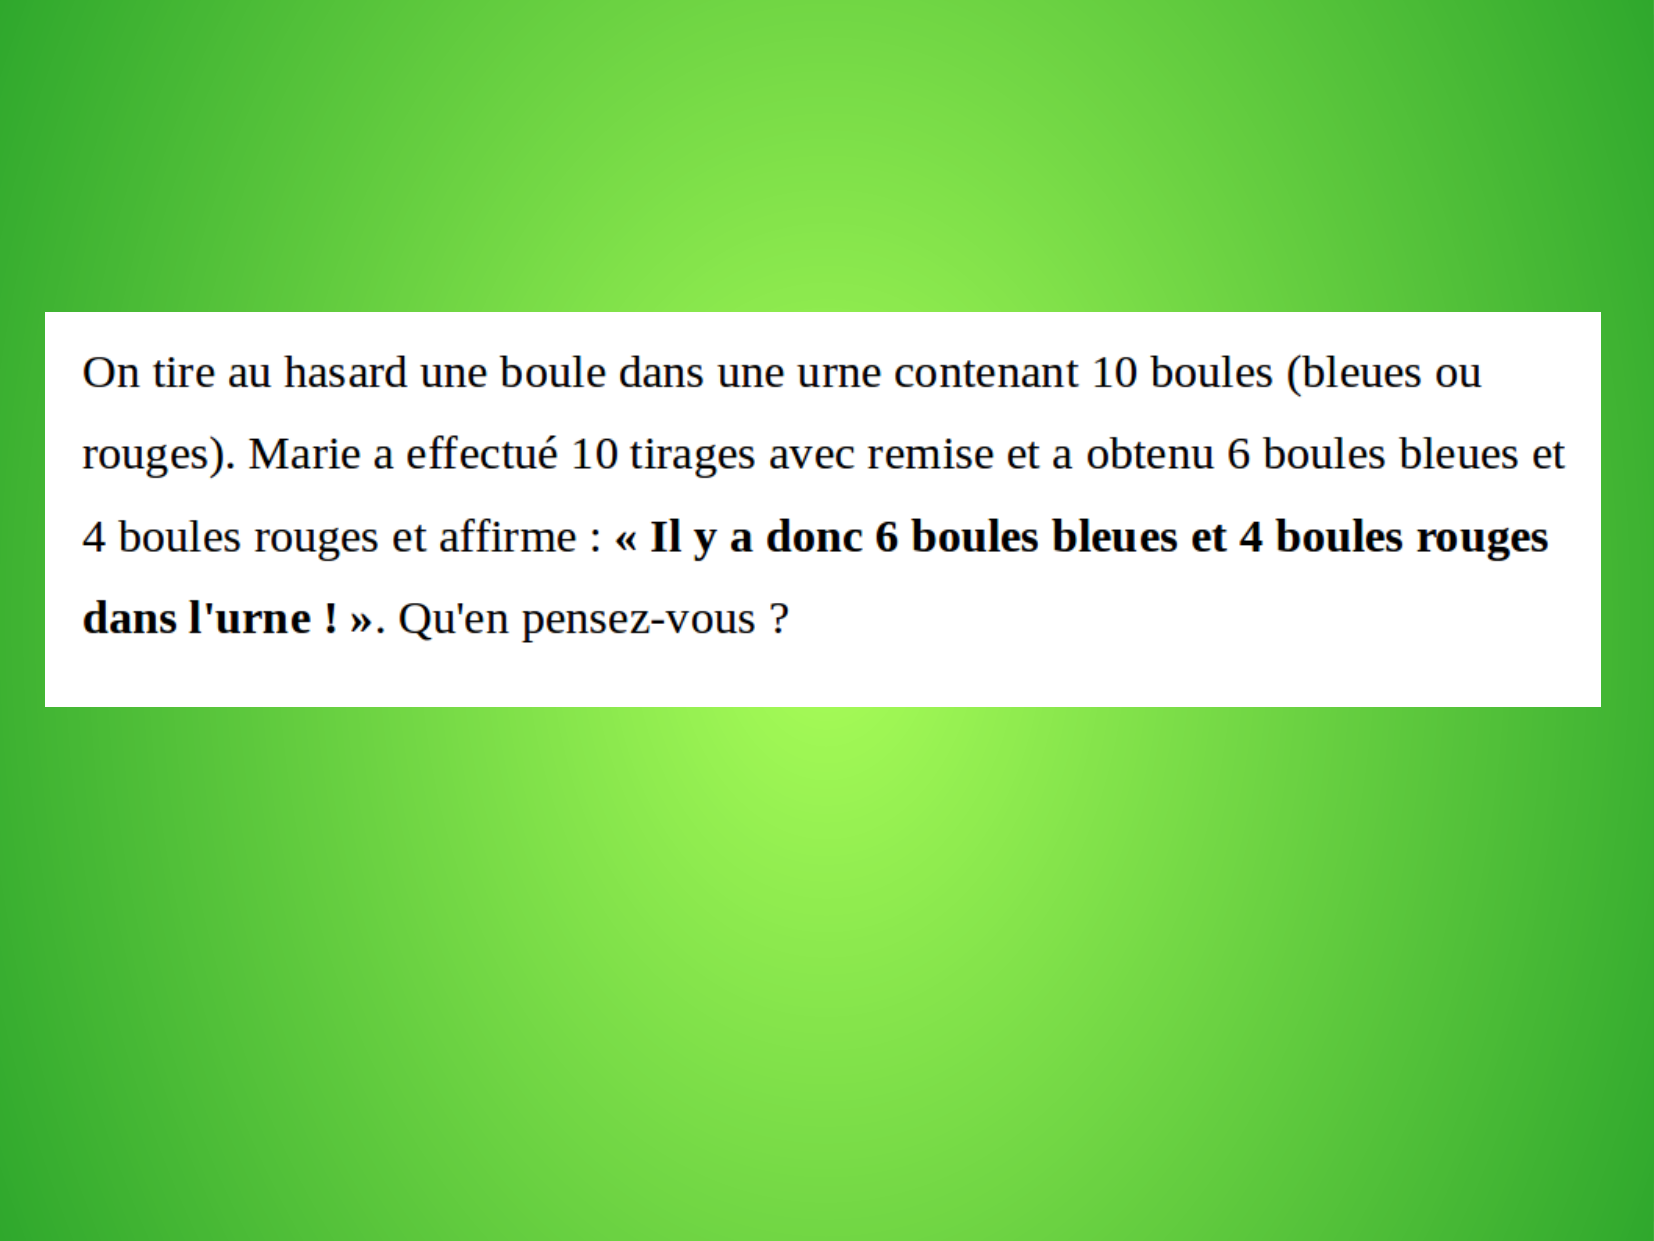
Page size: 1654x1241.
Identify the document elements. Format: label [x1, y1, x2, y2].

picture [45, 312, 1601, 707]
